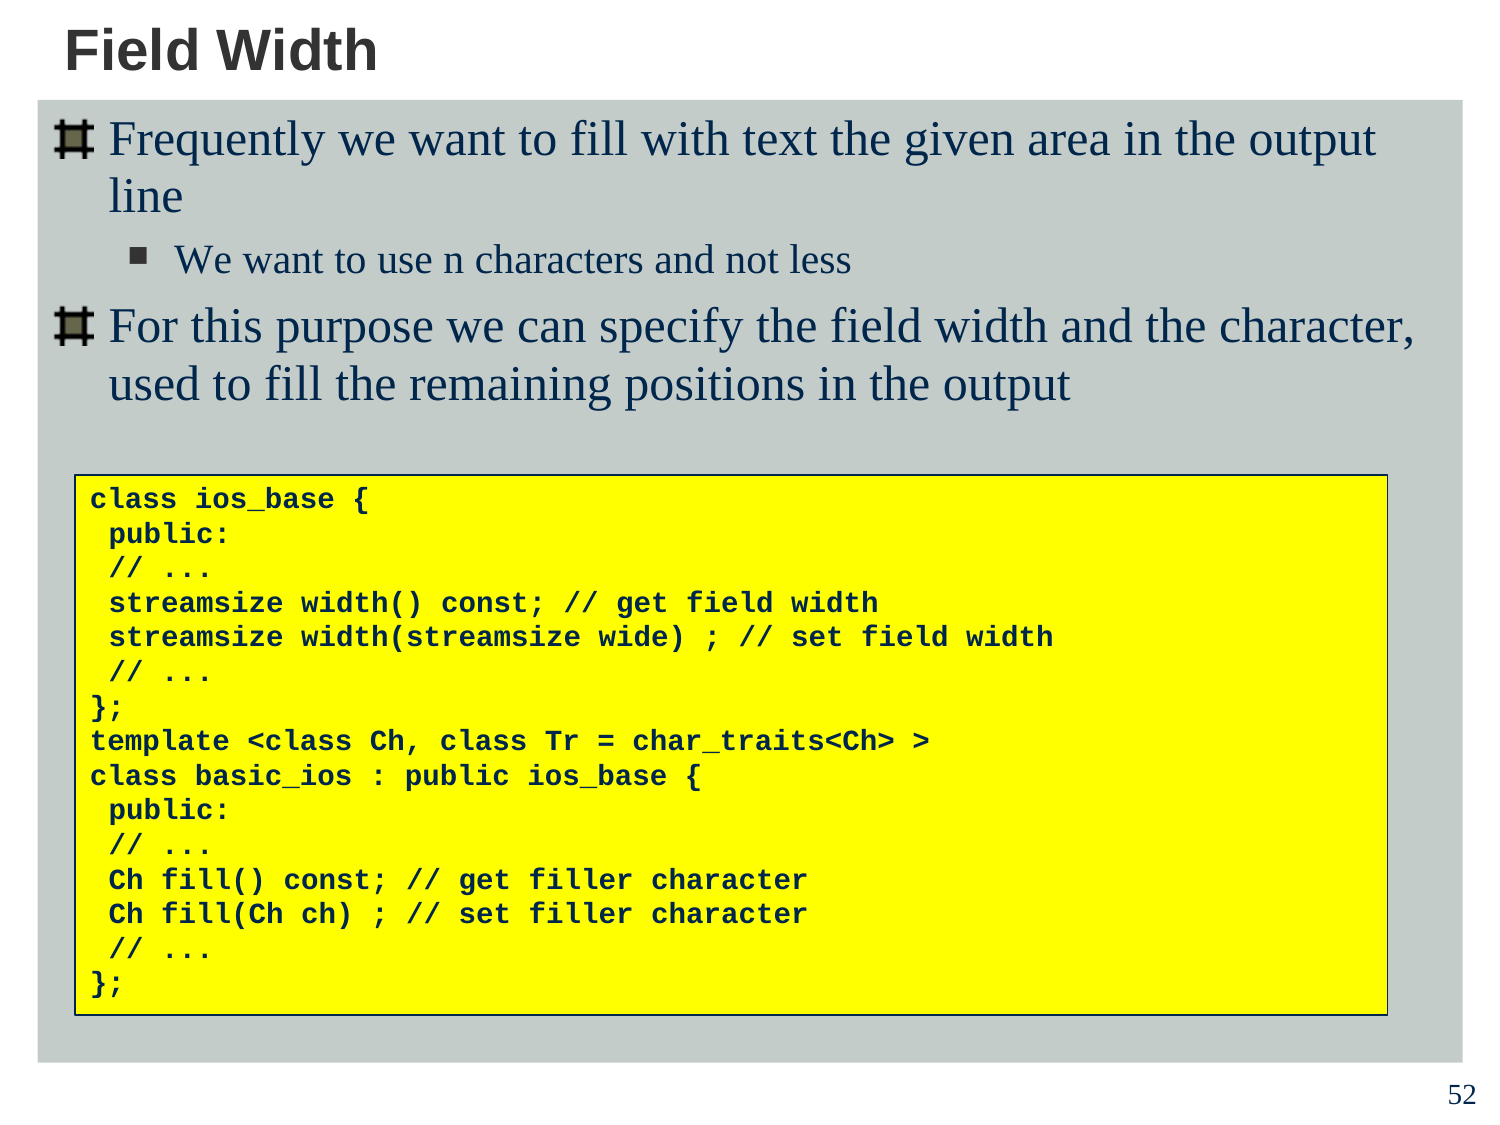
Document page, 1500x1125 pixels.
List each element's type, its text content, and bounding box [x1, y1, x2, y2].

title Field Width [50, 0, 1450, 91]
text_box class ios_base { public: // ... streamsize width() const; // get field width streamsize width(streamsize wide) ; // set field width // ... }; template <class Ch, class Tr = char_traits<Ch> > class basic_ios : public ios_base { public: // ... Ch fill() const; // get filler character Ch fill(Ch ch) ; // set filler character // ... }; [75, 474, 1388, 1016]
list Frequently we want to fill with text the given area in the output line We want to use n characters and not less For this purpose we can specify the field width and the character, used to fill the remaining positions in the output [37, 99, 1463, 1063]
